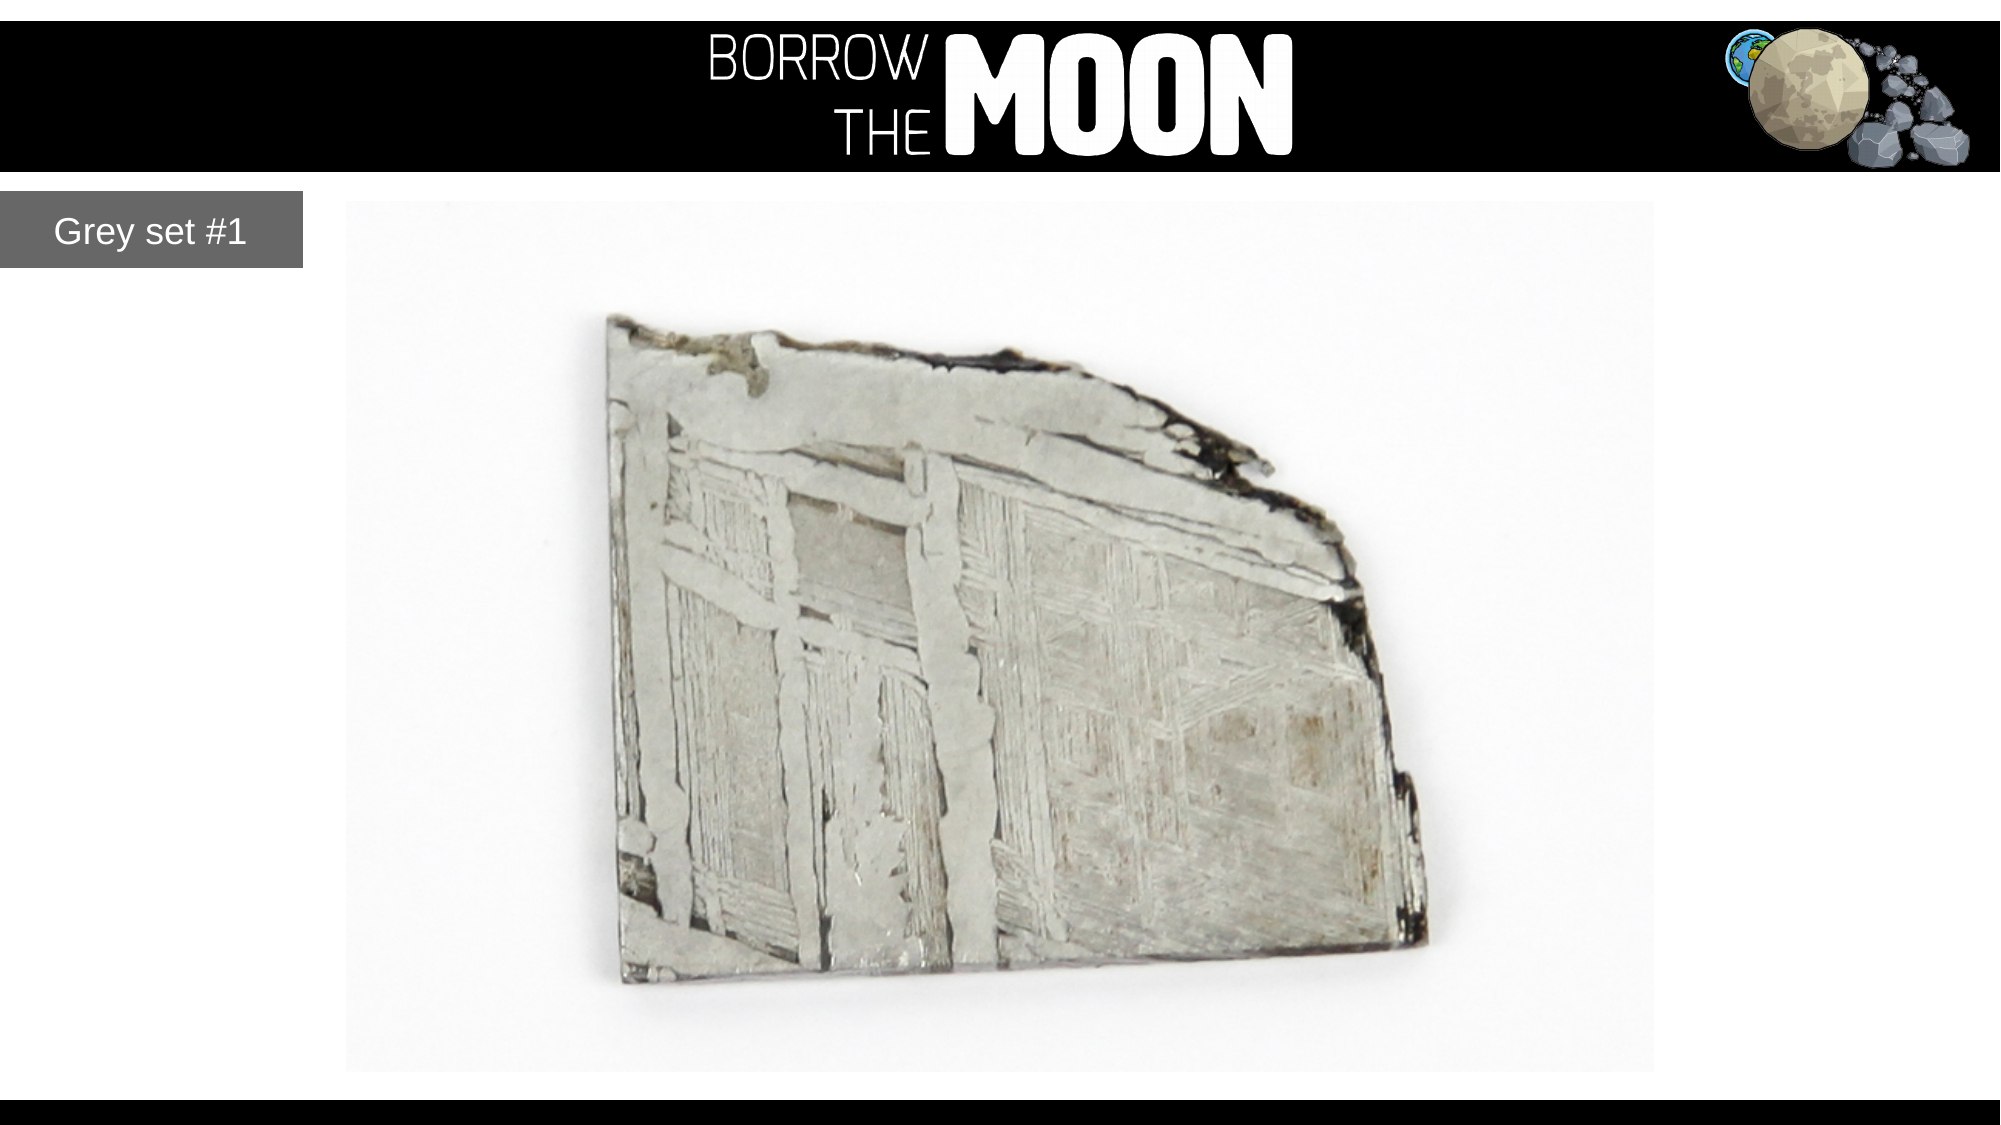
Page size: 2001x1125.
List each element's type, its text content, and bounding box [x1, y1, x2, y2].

picture [346, 201, 1654, 1072]
text_box Grey set #1 [0, 191, 303, 268]
